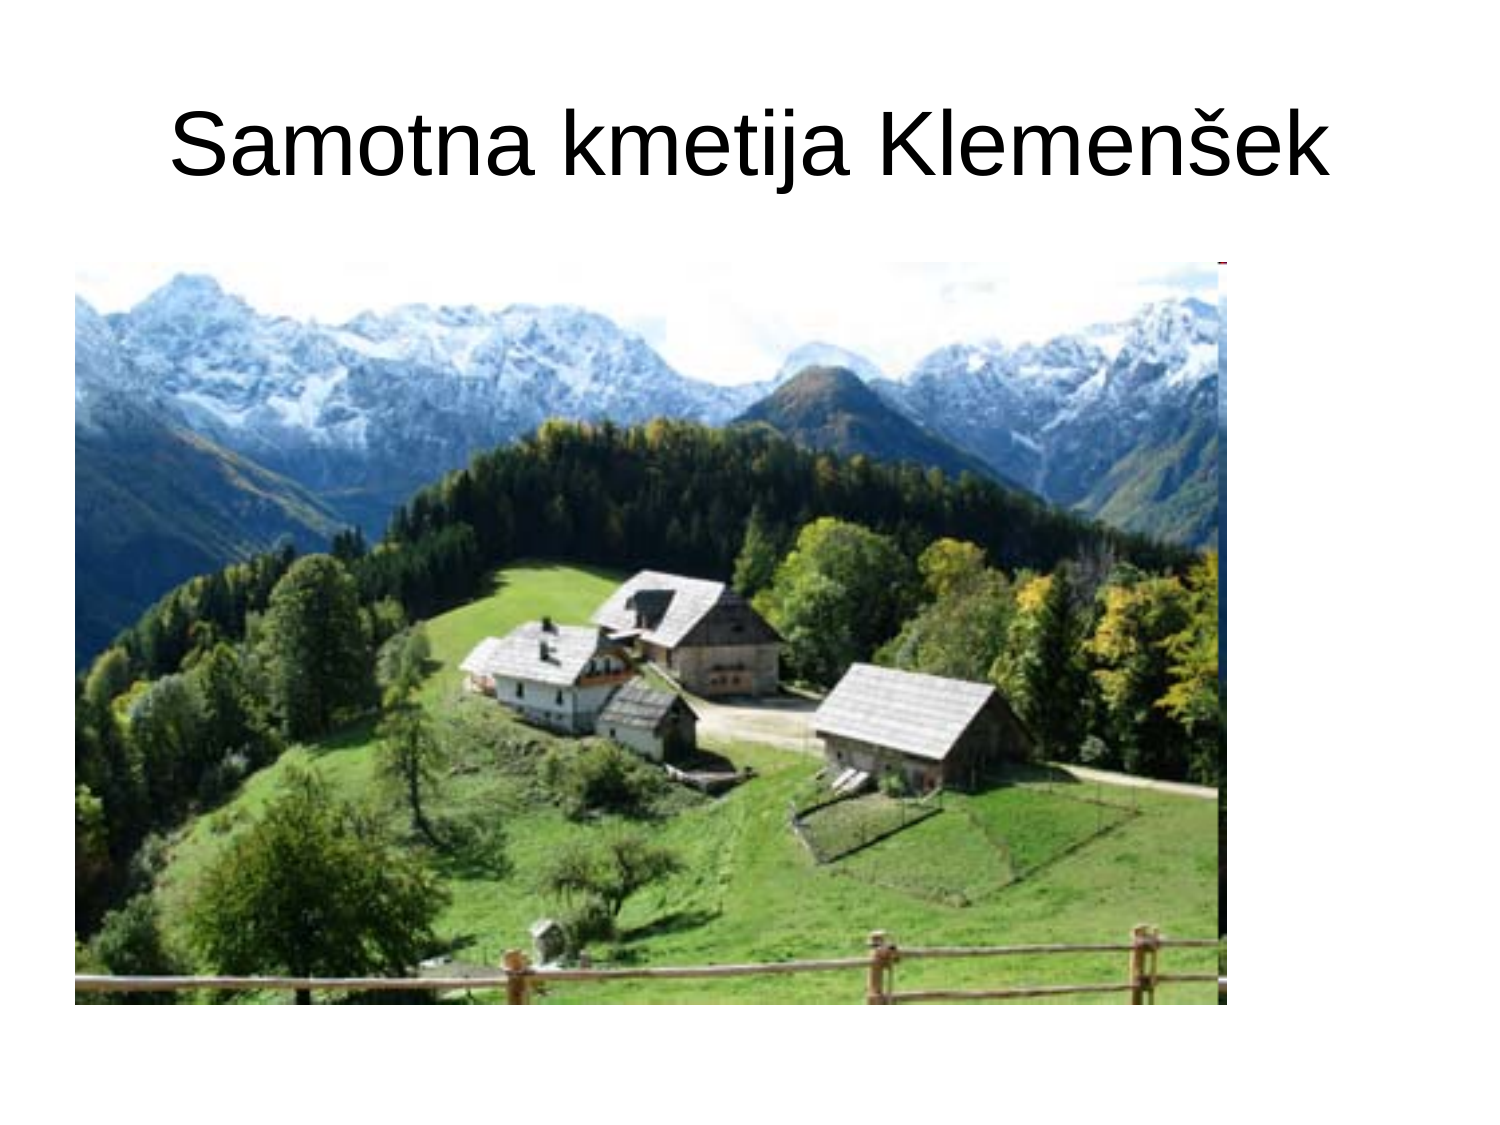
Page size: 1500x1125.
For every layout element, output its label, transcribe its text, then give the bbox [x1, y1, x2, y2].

picture [75, 262, 1227, 1005]
title Samotna kmetija Klemenšek [75, 45, 1426, 233]
